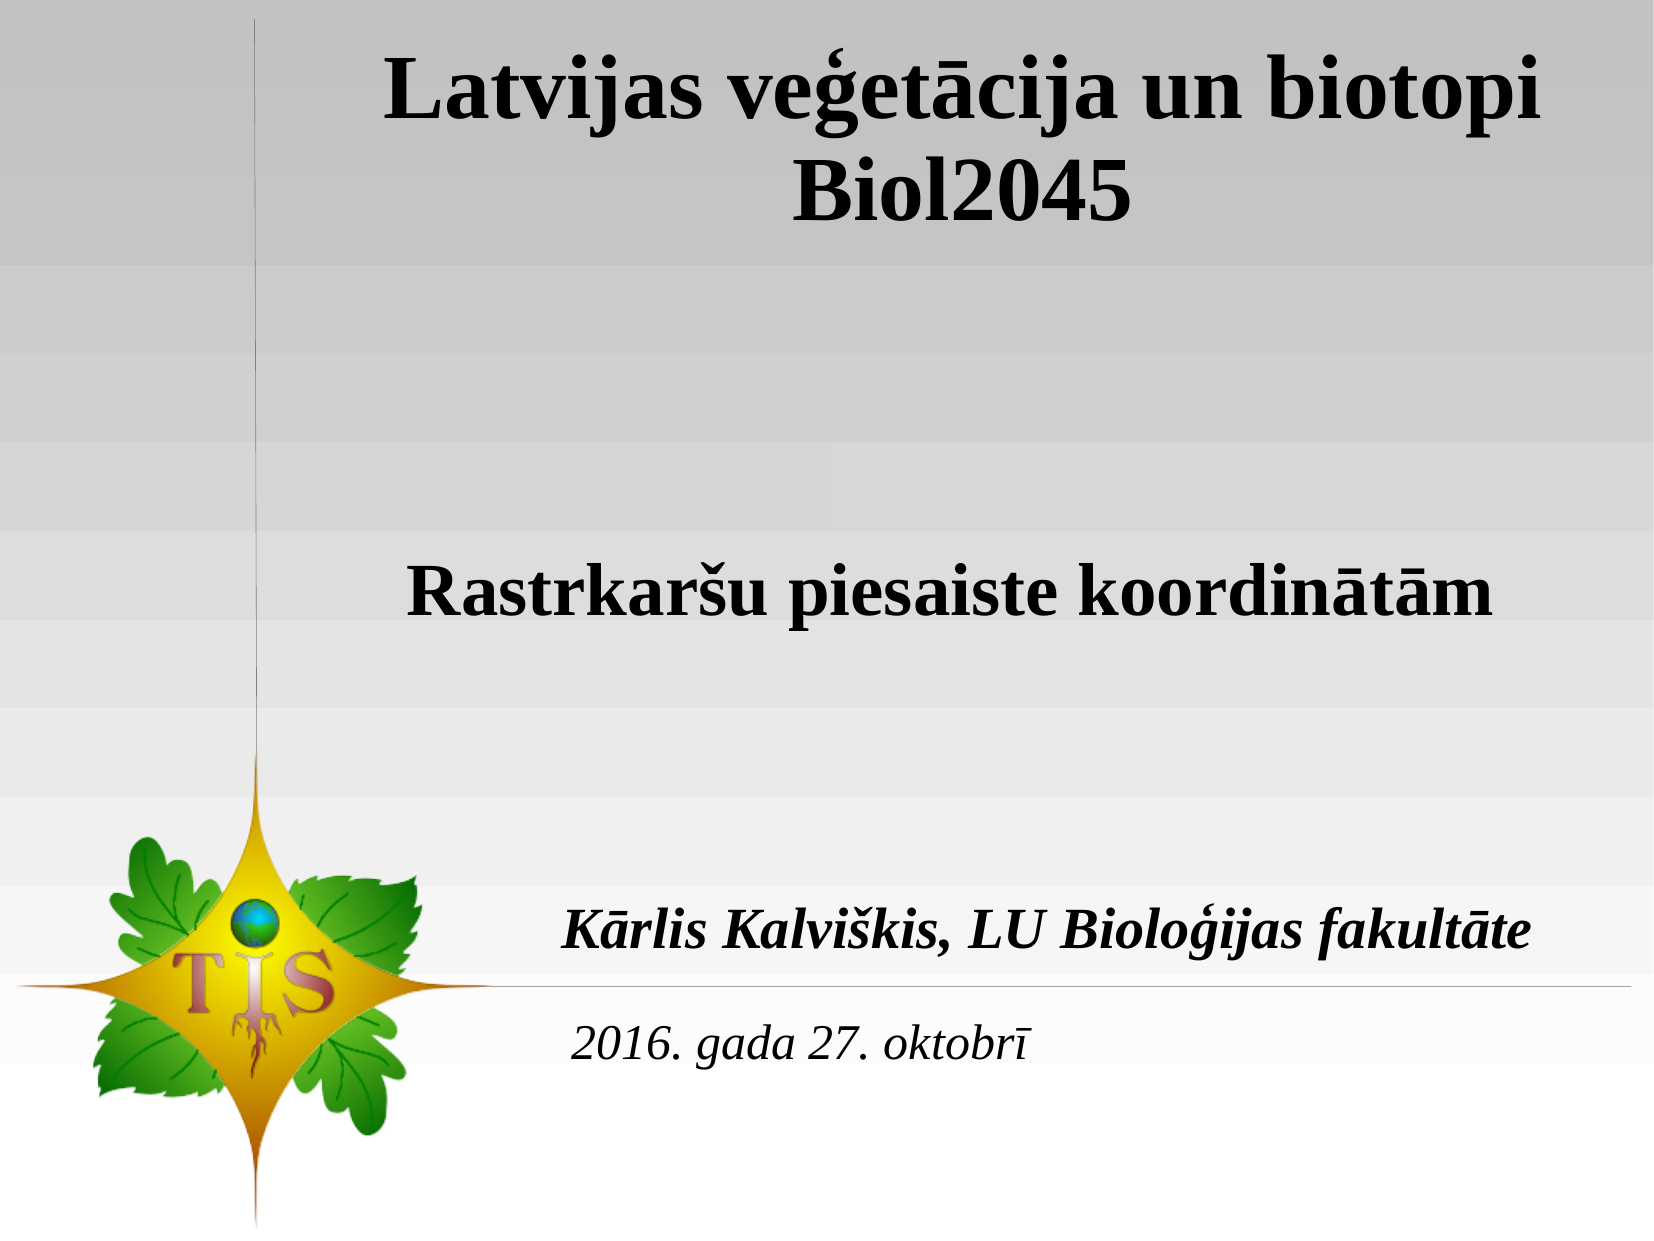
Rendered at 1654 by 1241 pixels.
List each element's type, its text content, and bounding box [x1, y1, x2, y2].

title Rastrkaršu piesaiste koordinātām [295, 324, 1607, 857]
picture [0, 0, 1654, 1241]
text_box 2016. gada 27. oktobrī [556, 1007, 1088, 1078]
